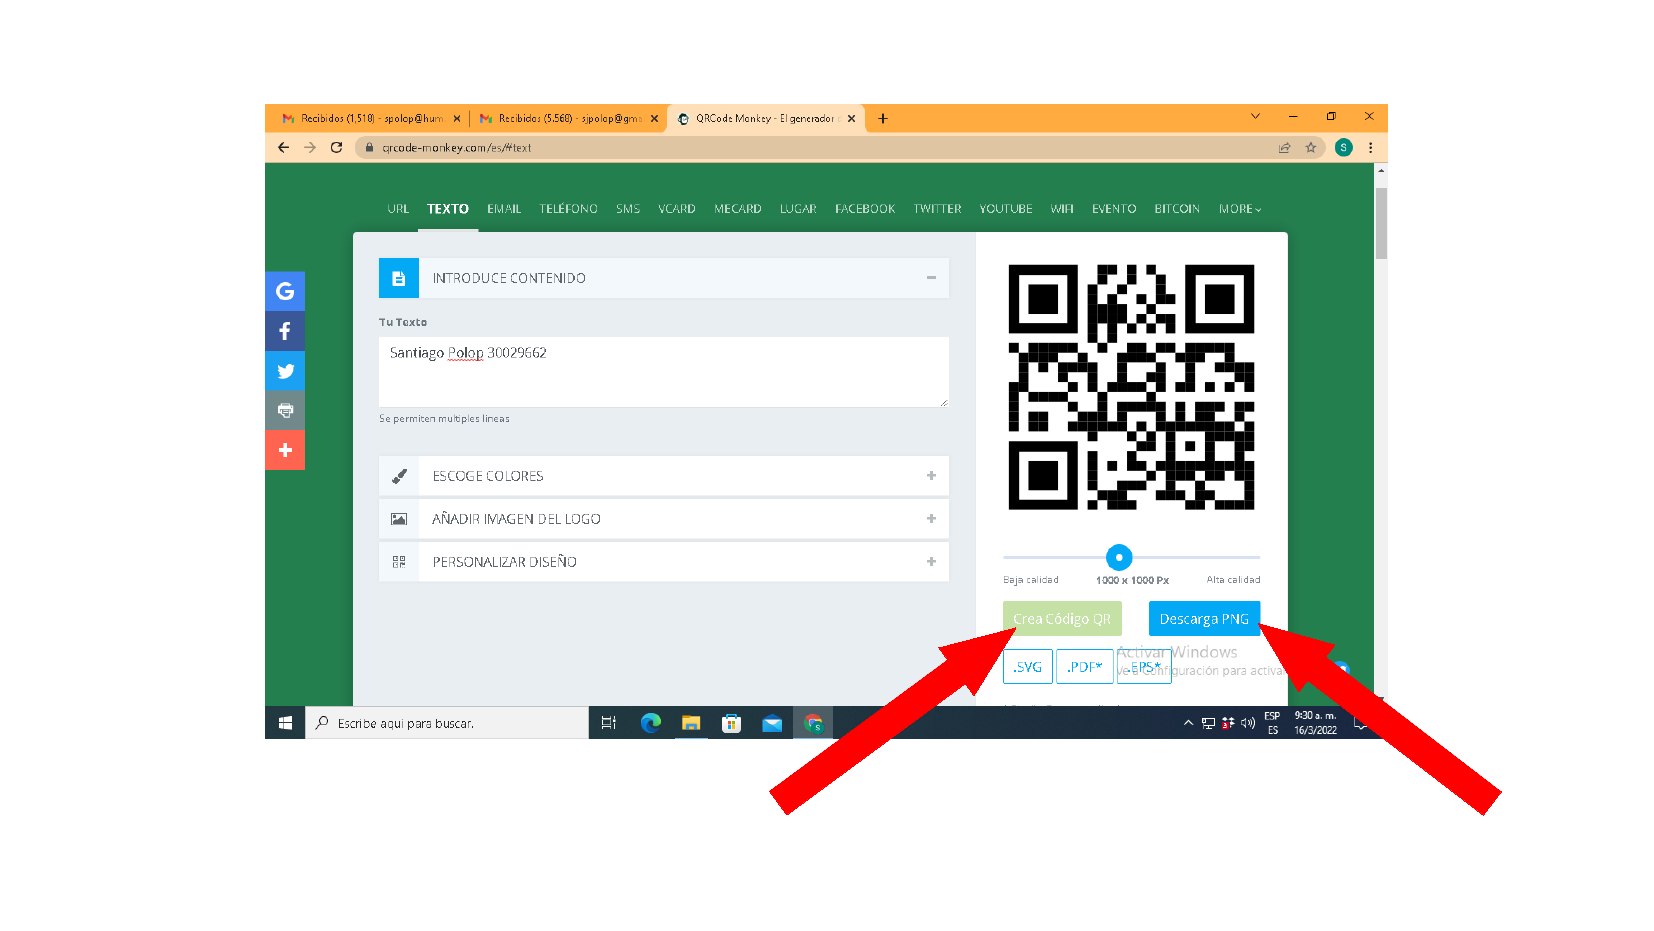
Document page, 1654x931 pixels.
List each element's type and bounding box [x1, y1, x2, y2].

text_box [1258, 623, 1502, 816]
text_box [769, 627, 1016, 815]
picture [265, 104, 1388, 739]
picture [1005, 651, 1051, 682]
